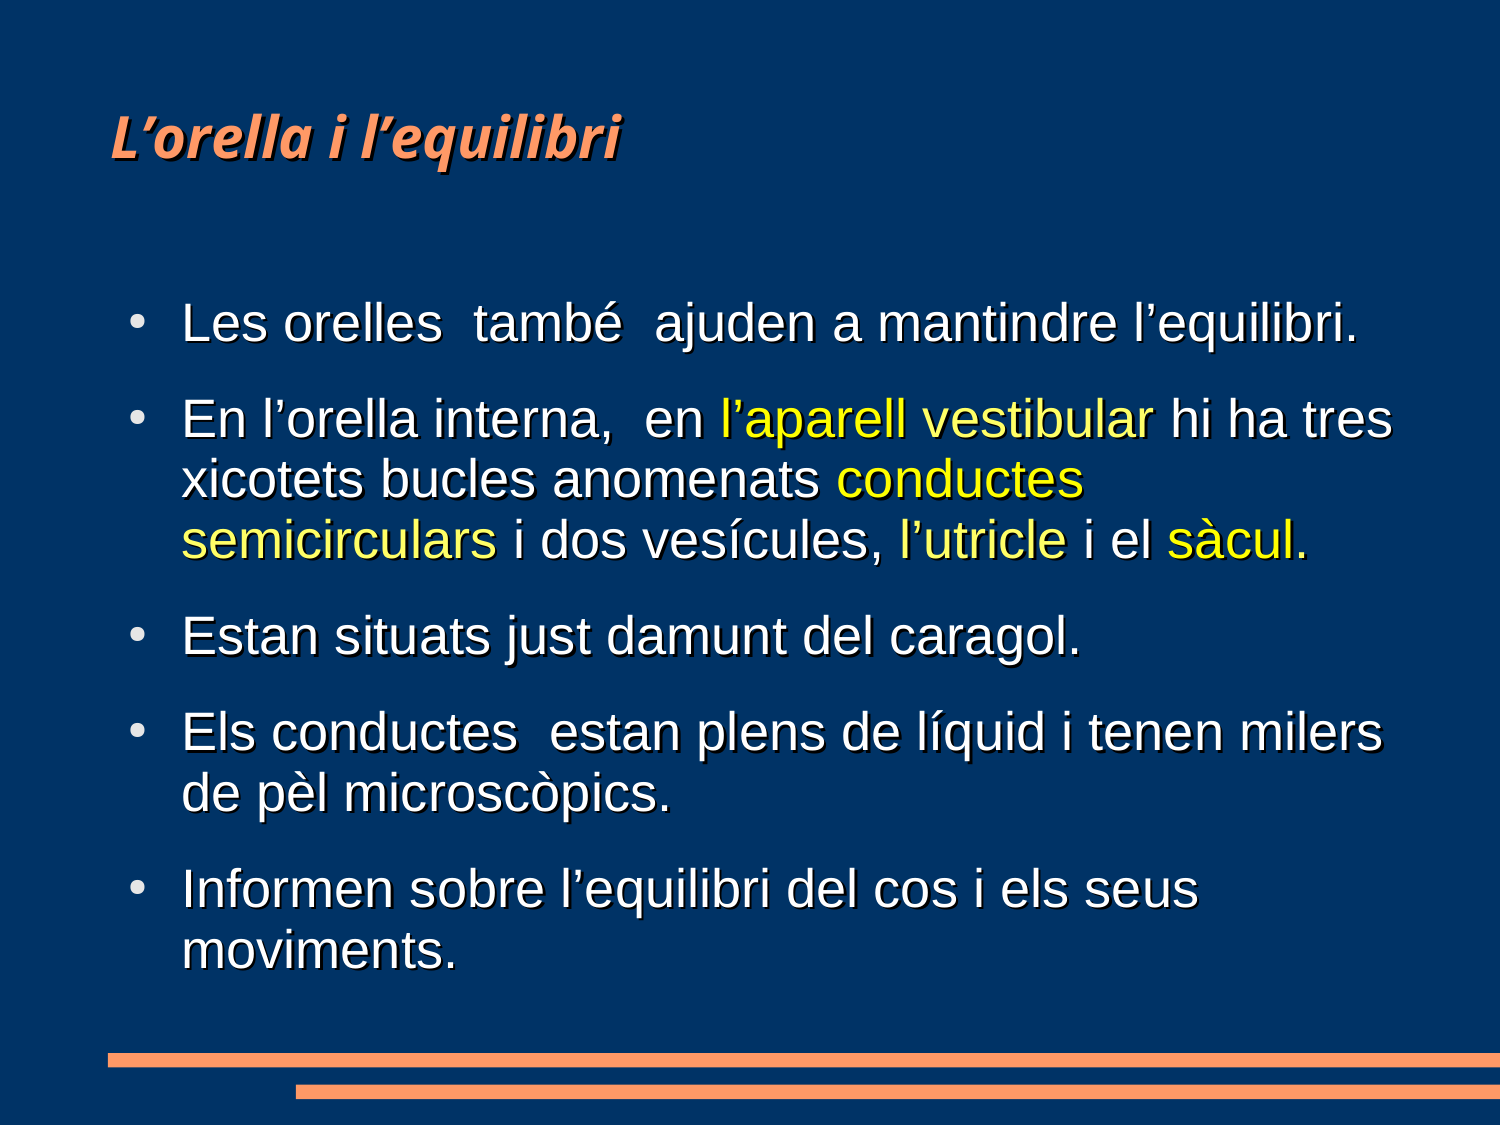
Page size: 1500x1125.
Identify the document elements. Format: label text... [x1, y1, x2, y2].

title L’orella i l’equilibri [110, 41, 1392, 230]
list Les orelles també ajuden a mantindre l’equilibri. En l’orella interna, en l’aparell vestibular hi ha tres xicotets bucles anomenats conductes semicirculars i dos vesícules, l’utricle i el sàcul. Estan situats just damunt del caragol. Els conductes estan plens de líquid i tenen milers de pèl microscòpics. Informen sobre l’equilibri del cos i els seus moviments. [110, 292, 1416, 1027]
